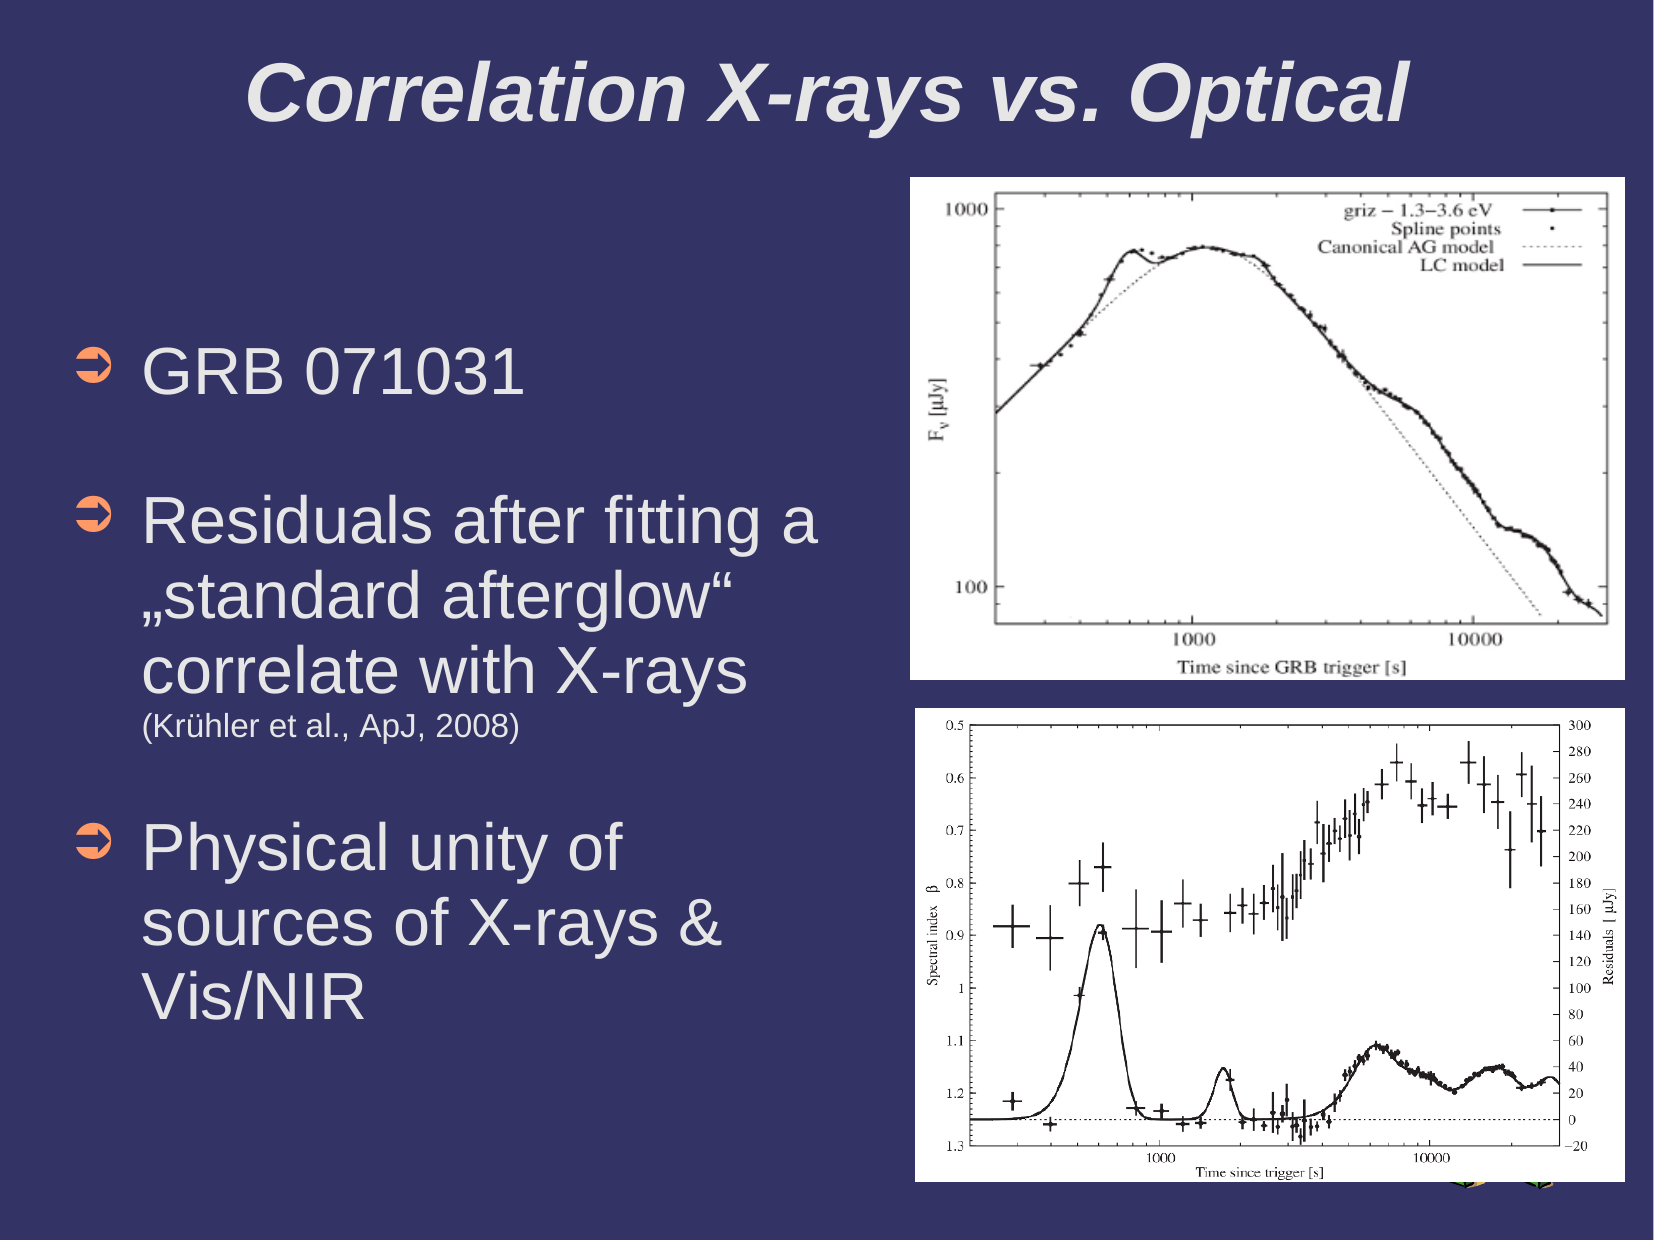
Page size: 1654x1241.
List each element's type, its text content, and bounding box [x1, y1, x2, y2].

picture [915, 708, 1625, 1182]
title Correlation X-rays vs. Optical [121, 0, 1534, 187]
list GRB 071031 Residuals after fitting a „standard afterglow“ correlate with X-rays (Krühler et al., ApJ, 2008) Physical unity of sources of X-rays & Vis/NIR [59, 333, 857, 1034]
picture [910, 177, 1625, 680]
